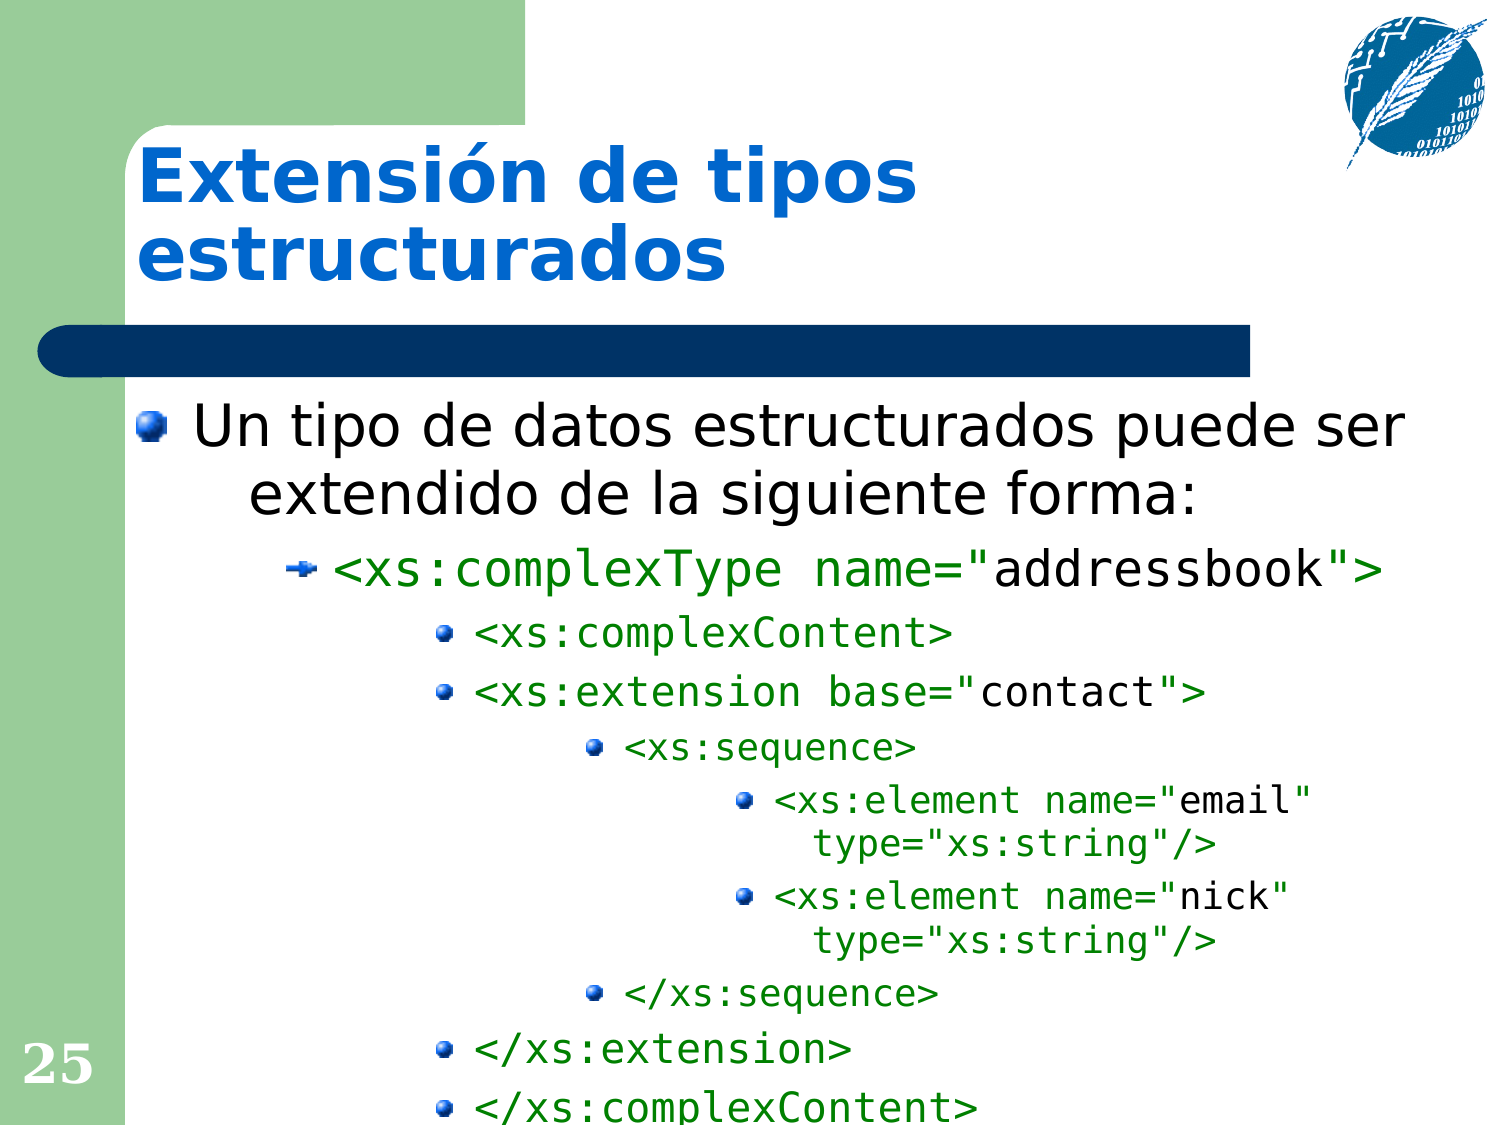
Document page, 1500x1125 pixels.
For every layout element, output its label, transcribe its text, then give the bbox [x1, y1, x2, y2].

list Un tipo de datos estructurados puede ser extendido de la siguiente forma: <xs:complexType name="addressbook"> <xs:complexContent> <xs:extension base="contact"> <xs:sequence> <xs:element name="email" type="xs:string"/> <xs:element name="nick" type="xs:string"/> </xs:sequence> </xs:extension> </xs:complexContent> </xs:complexType> [136, 392, 1426, 1117]
picture [1341, 15, 1487, 172]
picture [1433, 139, 1440, 147]
title Extensión de tipos estructurados [135, 135, 1413, 301]
picture [1427, 138, 1431, 148]
picture [1416, 140, 1425, 149]
picture [1436, 127, 1450, 136]
